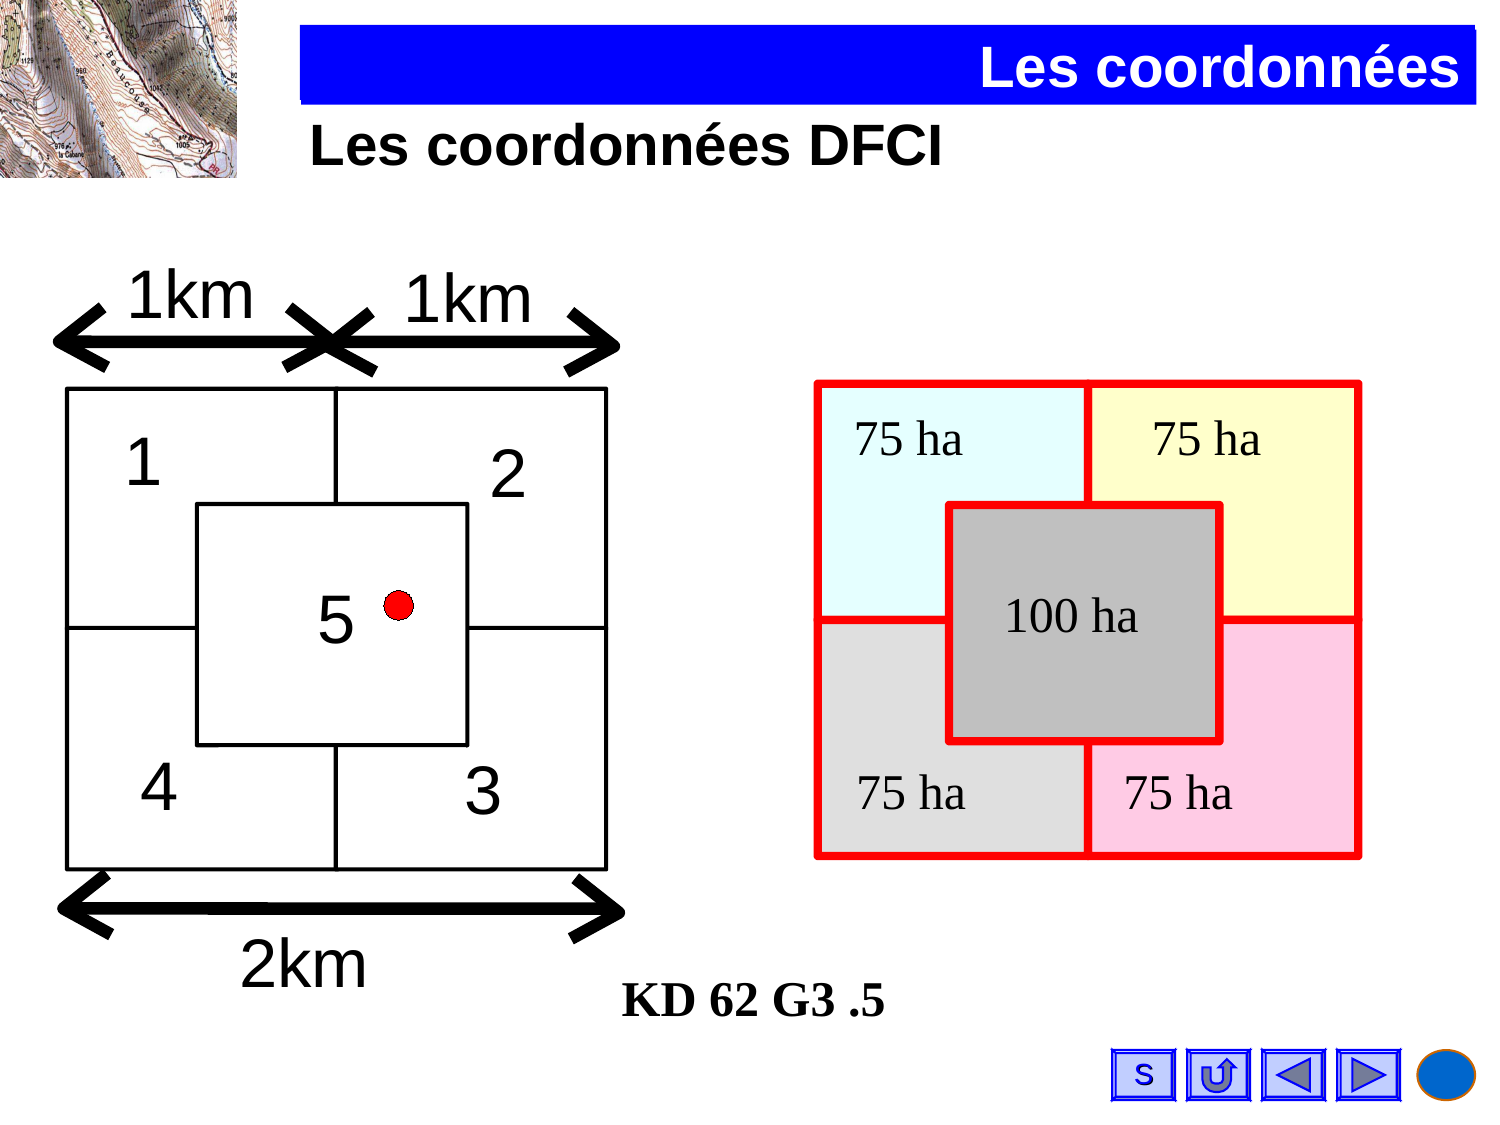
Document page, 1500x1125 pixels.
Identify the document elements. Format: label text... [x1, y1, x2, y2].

text_box [817, 383, 1359, 856]
text_box 3 [449, 749, 518, 837]
text_box 5 [302, 578, 371, 666]
text_box 75 ha [853, 413, 1004, 467]
text_box 1 [109, 420, 178, 508]
text_box 1km [388, 257, 621, 345]
text_box Les coordonnées [301, 29, 1477, 105]
text_box 1km [111, 253, 296, 341]
text_box [67, 388, 607, 870]
text_box 75 ha [1123, 767, 1300, 821]
text_box 75 ha [1151, 413, 1307, 467]
text_box 75 ha [856, 767, 1003, 821]
picture [0, 0, 237, 178]
text_box Les coordonnées DFCI [295, 105, 1034, 187]
text_box KD 62 G3 .5 [621, 974, 886, 1028]
text_box 2 [474, 433, 544, 521]
text_box [1417, 1050, 1476, 1101]
text_box 4 [125, 745, 195, 833]
text_box 100 ha [1003, 590, 1182, 644]
text_box 2km [224, 923, 503, 1011]
text_box [59, 206, 1447, 324]
